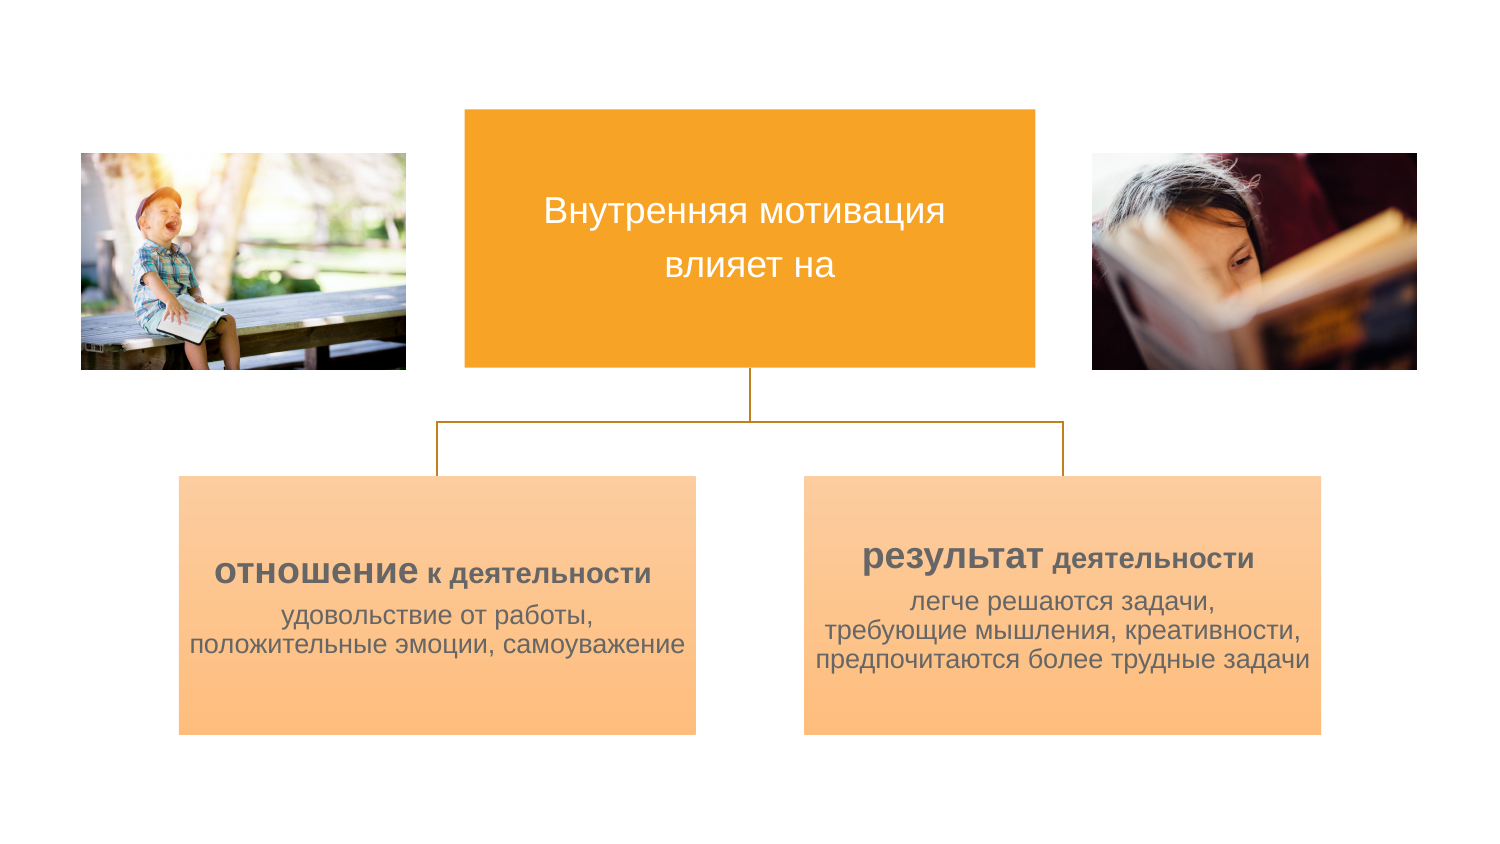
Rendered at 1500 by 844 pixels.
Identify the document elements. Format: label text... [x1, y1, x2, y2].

text_box отношение к деятельности удовольствие от работы, положительные эмоции, самоуважение [178, 476, 696, 735]
text_box результат деятельности легче решаются задачи, требующие мышления, креативности, предпочитаются более трудные задачи [804, 476, 1322, 735]
picture [81, 153, 406, 370]
text_box Внутренняя мотивация влияет на [464, 109, 1036, 368]
picture [1092, 153, 1417, 370]
